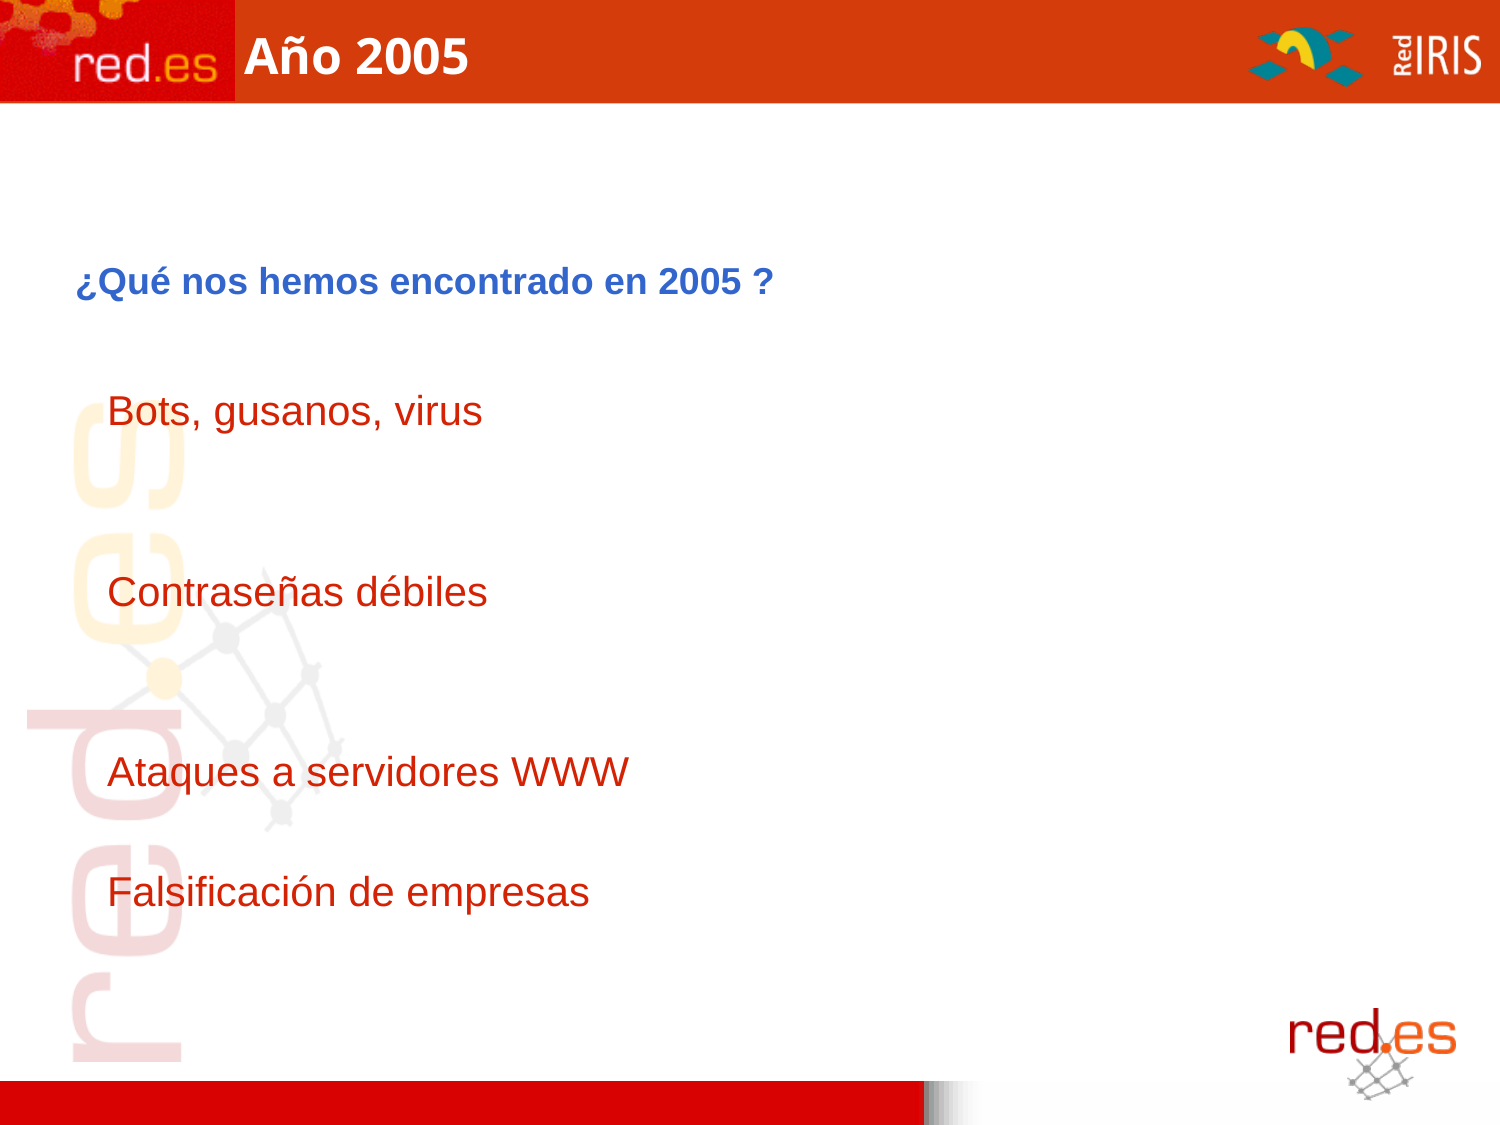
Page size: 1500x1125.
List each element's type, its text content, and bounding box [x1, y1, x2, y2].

picture [1412, 27, 1481, 87]
list ¿Qué nos hemos encontrado en 2005 ? Bots, gusanos, virus Contraseñas débiles Ataques a servidores WWW Falsificación de empresas [75, 262, 1426, 1006]
picture [0, 1008, 1500, 1125]
picture [27, 400, 345, 1062]
title Año 2005 [244, 0, 1412, 121]
picture [0, 0, 235, 101]
